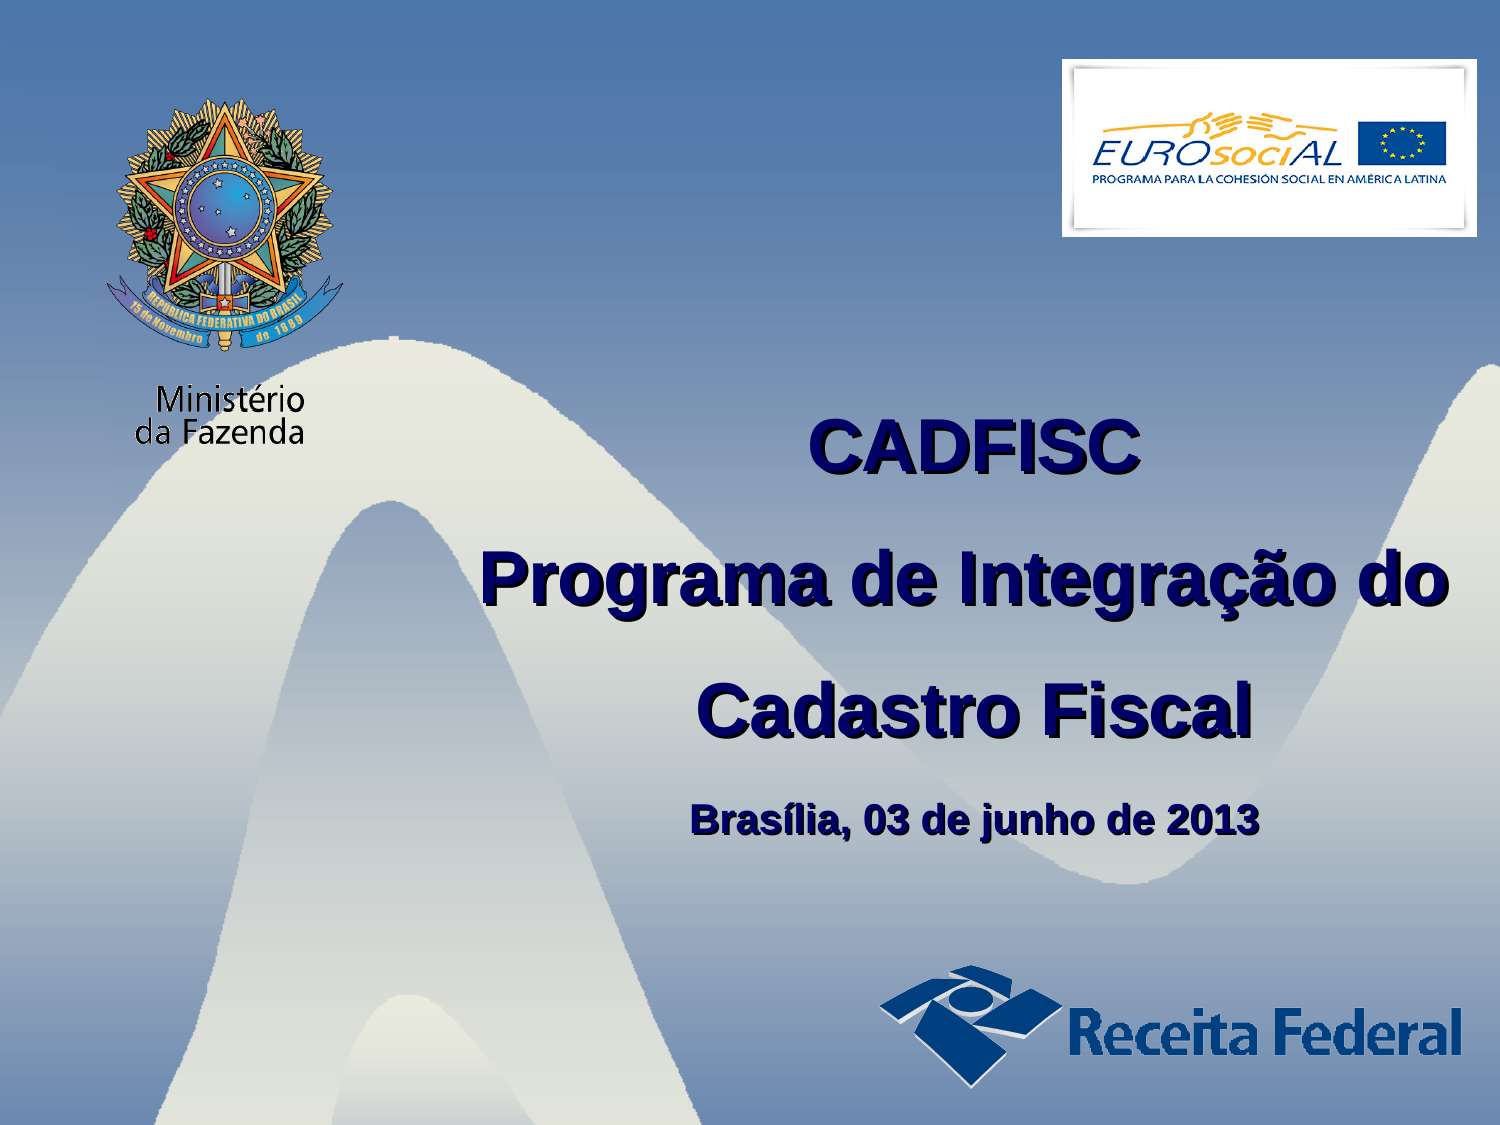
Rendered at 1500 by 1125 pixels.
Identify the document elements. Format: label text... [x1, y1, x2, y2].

chart [0, 0, 1500, 1125]
picture [877, 962, 1477, 1095]
picture [1062, 59, 1477, 237]
text_box CADFISC Programa de Integração do Cadastro Fiscal Brasília, 03 de junho de 2013 [413, 389, 1500, 849]
picture [99, 49, 350, 501]
